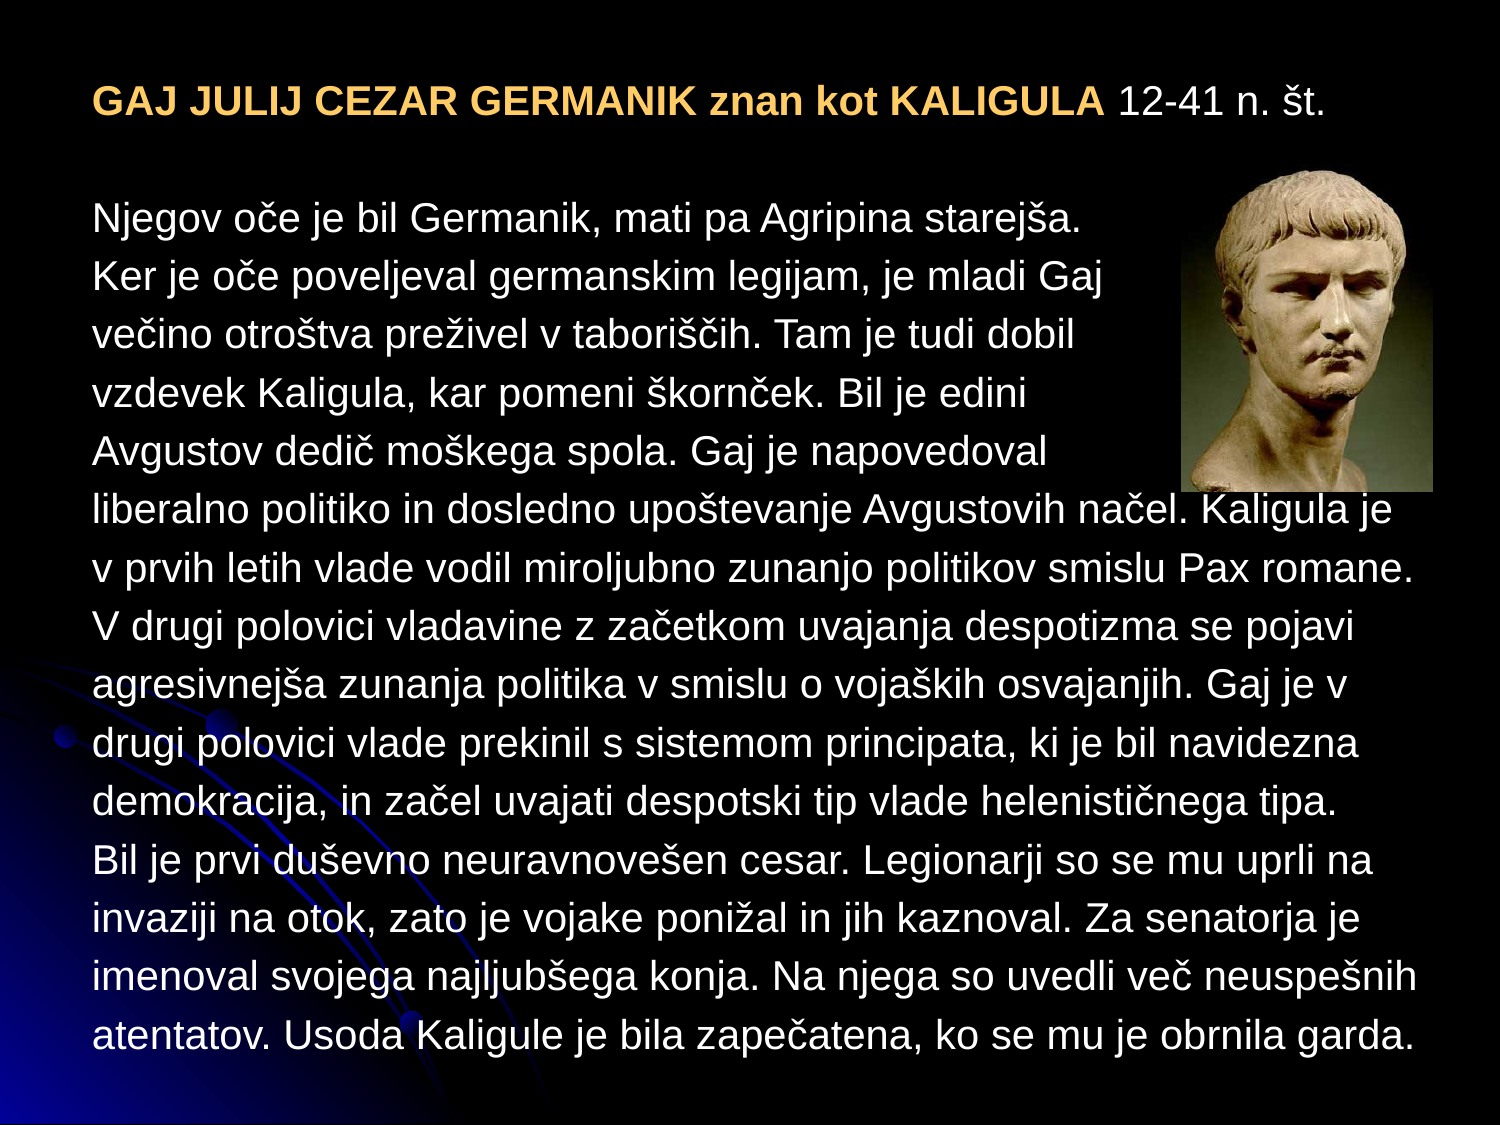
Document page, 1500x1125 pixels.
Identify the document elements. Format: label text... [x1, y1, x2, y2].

list GAJ JULIJ CEZAR GERMANIK znan kot KALIGULA 12-41 n. št. Njegov oče je bil Germanik, mati pa Agripina starejša. Ker je oče poveljeval germanskim legijam, je mladi Gaj večino otroštva preživel v taboriščih. Tam je tudi dobil vzdevek Kaligula, kar pomeni škornček. Bil je edini Avgustov dedič moškega spola. Gaj je napovedoval liberalno politiko in dosledno upoštevanje Avgustovih načel. Kaligula je v prvih letih vlade vodil miroljubno zunanjo politikov smislu Pax romane. V drugi polovici vladavine z začetkom uvajanja despotizma se pojavi agresivnejša zunanja politika v smislu o vojaških osvajanjih. Gaj je v drugi polovici vlade prekinil s sistemom principata, ki je bil navidezna demokracija, in začel uvajati despotski tip vlade helenističnega tipa. Bil je prvi duševno neuravnovešen cesar. Legionarji so se mu uprli na invaziji na otok, zato je vojake ponižal in jih kaznoval. Za senatorja je imenoval svojega najljubšega konja. Na njega so uvedli več neuspešnih atentatov. Usoda Kaligule je bila zapečatena, ko se mu je obrnila garda. [76, 66, 1449, 1083]
picture [1181, 137, 1433, 492]
